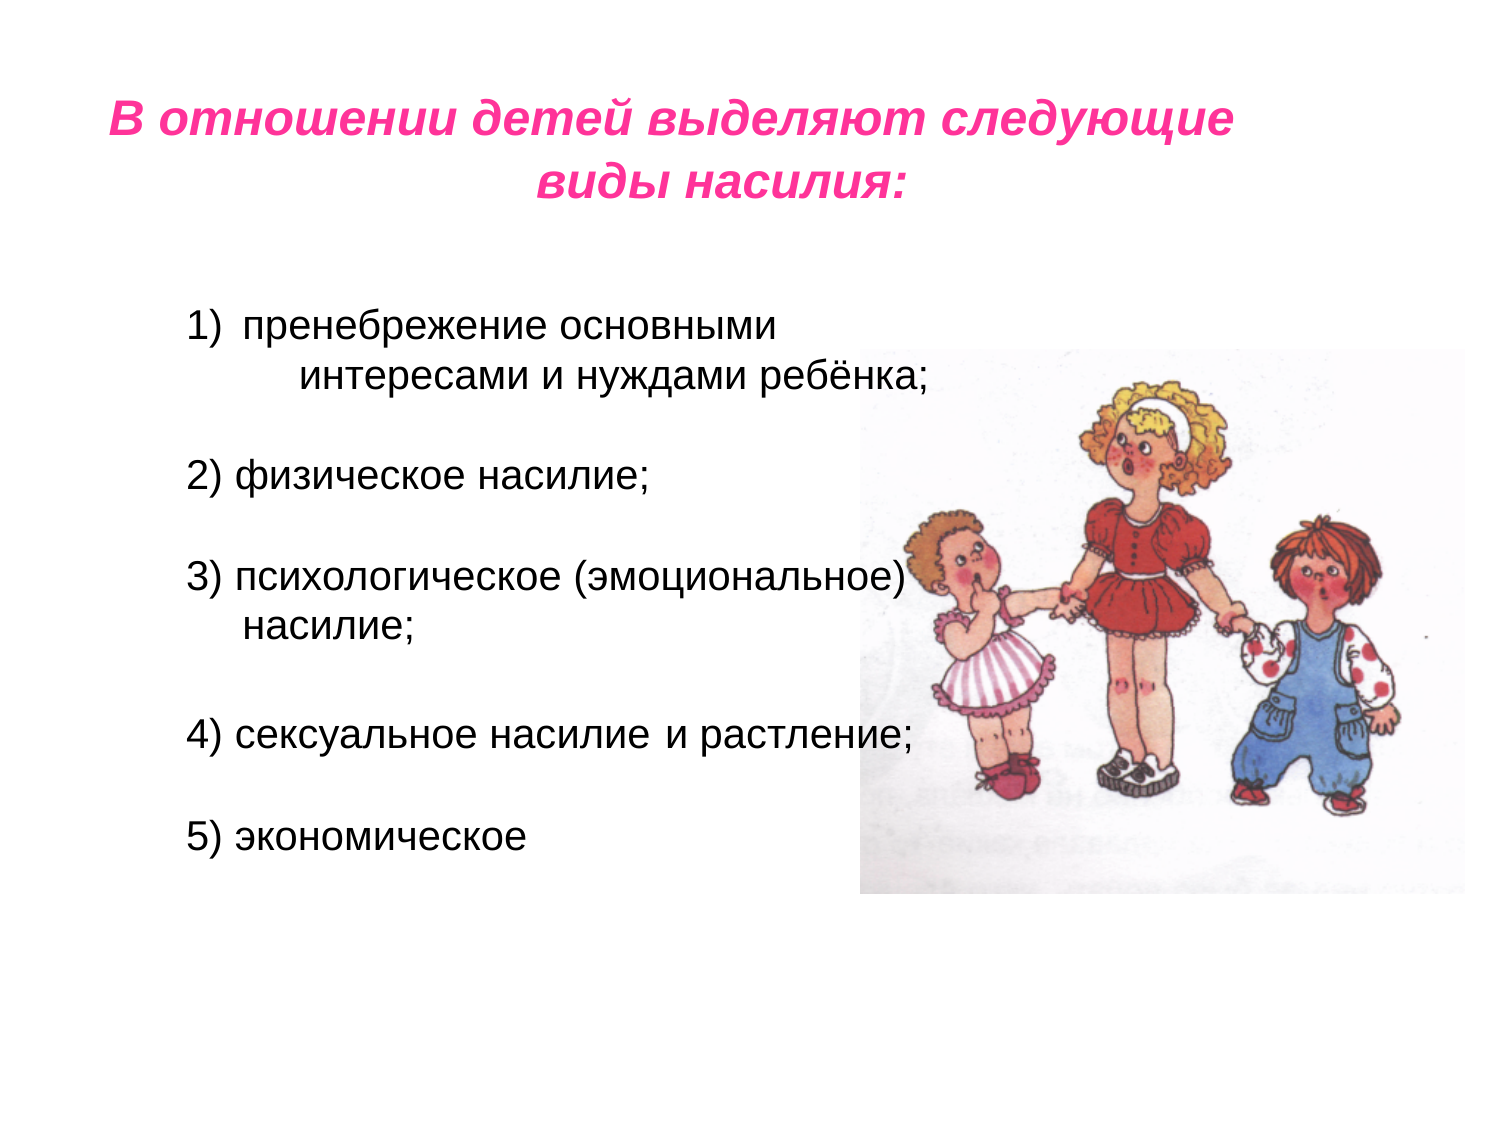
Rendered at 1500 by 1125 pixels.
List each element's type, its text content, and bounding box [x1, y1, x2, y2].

text_box пренебрежение основными интересами и нуждами ребёнка; 2) физическое насилие; 3) психологическое (эмоциональное) насилие; 4) сексуальное насилие и растление; 5) экономическое [171, 291, 963, 866]
picture [860, 349, 1465, 894]
title В отношении детей выделяют следующие виды насилия: [75, 45, 1426, 233]
